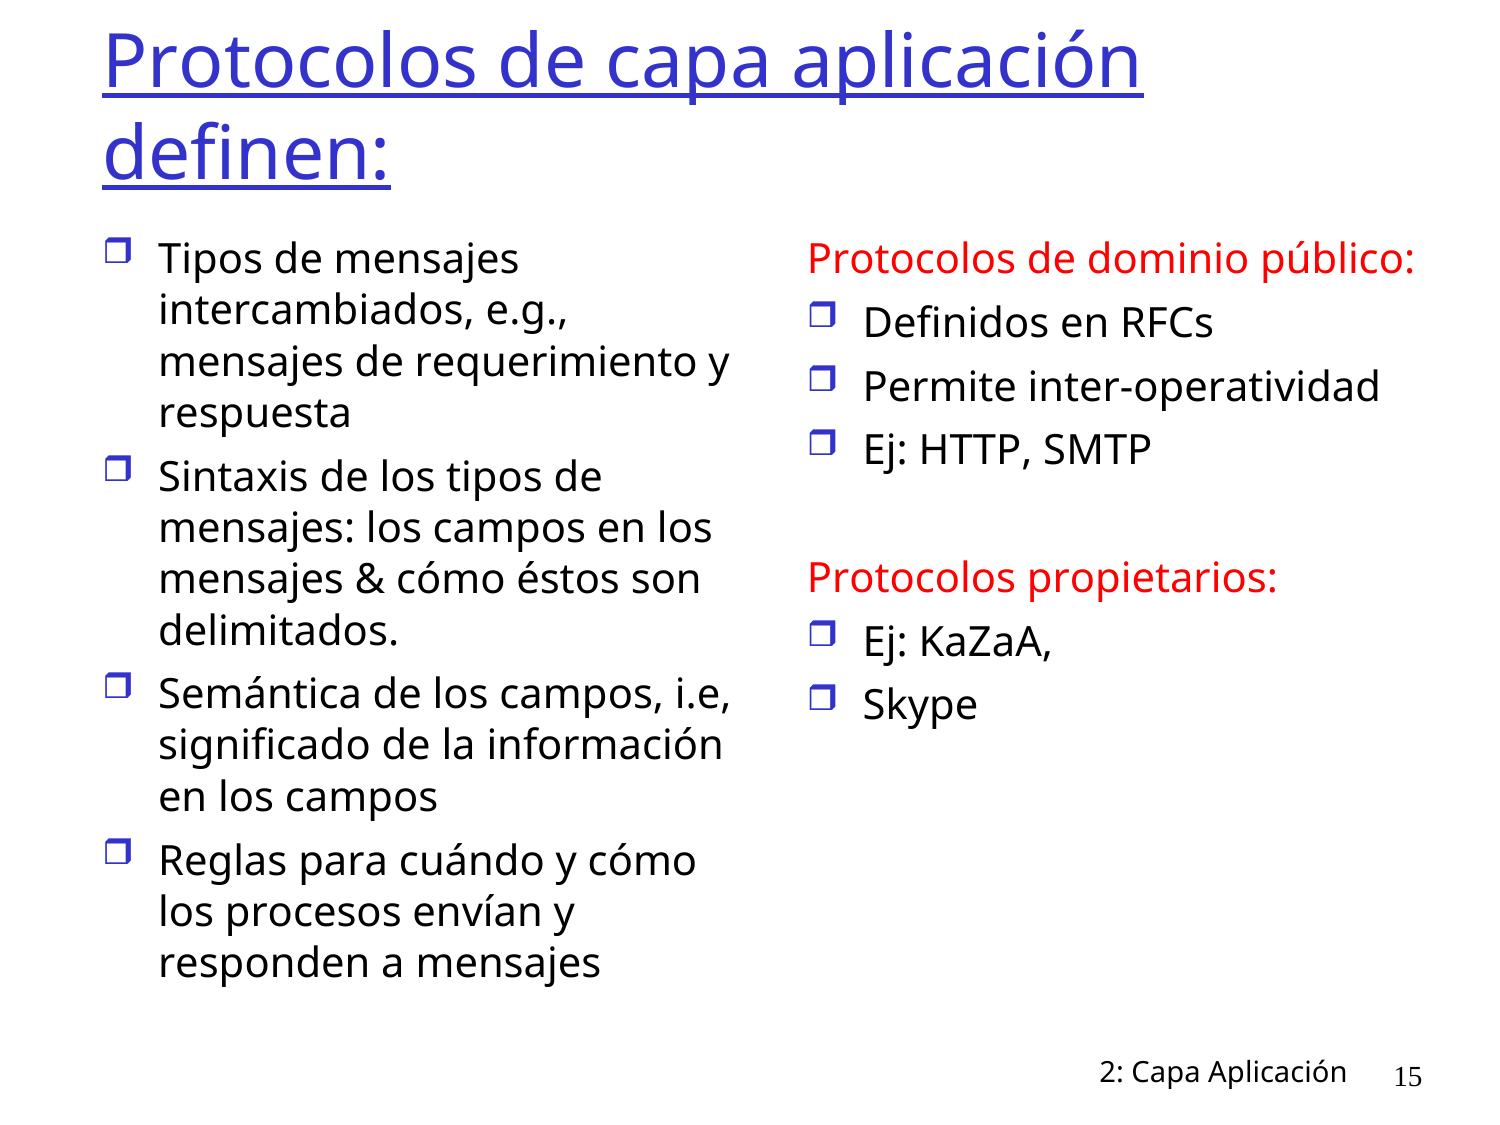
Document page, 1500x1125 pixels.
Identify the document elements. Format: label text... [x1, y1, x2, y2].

list Tipos de mensajes intercambiados, e.g., mensajes de requerimiento y respuesta Sintaxis de los tipos de mensajes: los campos en los mensajes & cómo éstos son delimitados. Semántica de los campos, i.e, significado de la información en los campos Reglas para cuándo y cómo los procesos envían y responden a mensajes [87, 224, 759, 1066]
title Protocolos de capa aplicación definen: [87, 14, 1463, 197]
list Protocolos de dominio público: Definidos en RFCs Permite inter-operatividad Ej: HTTP, SMTP Protocolos propietarios: Ej: KaZaA, Skype [792, 224, 1464, 1066]
